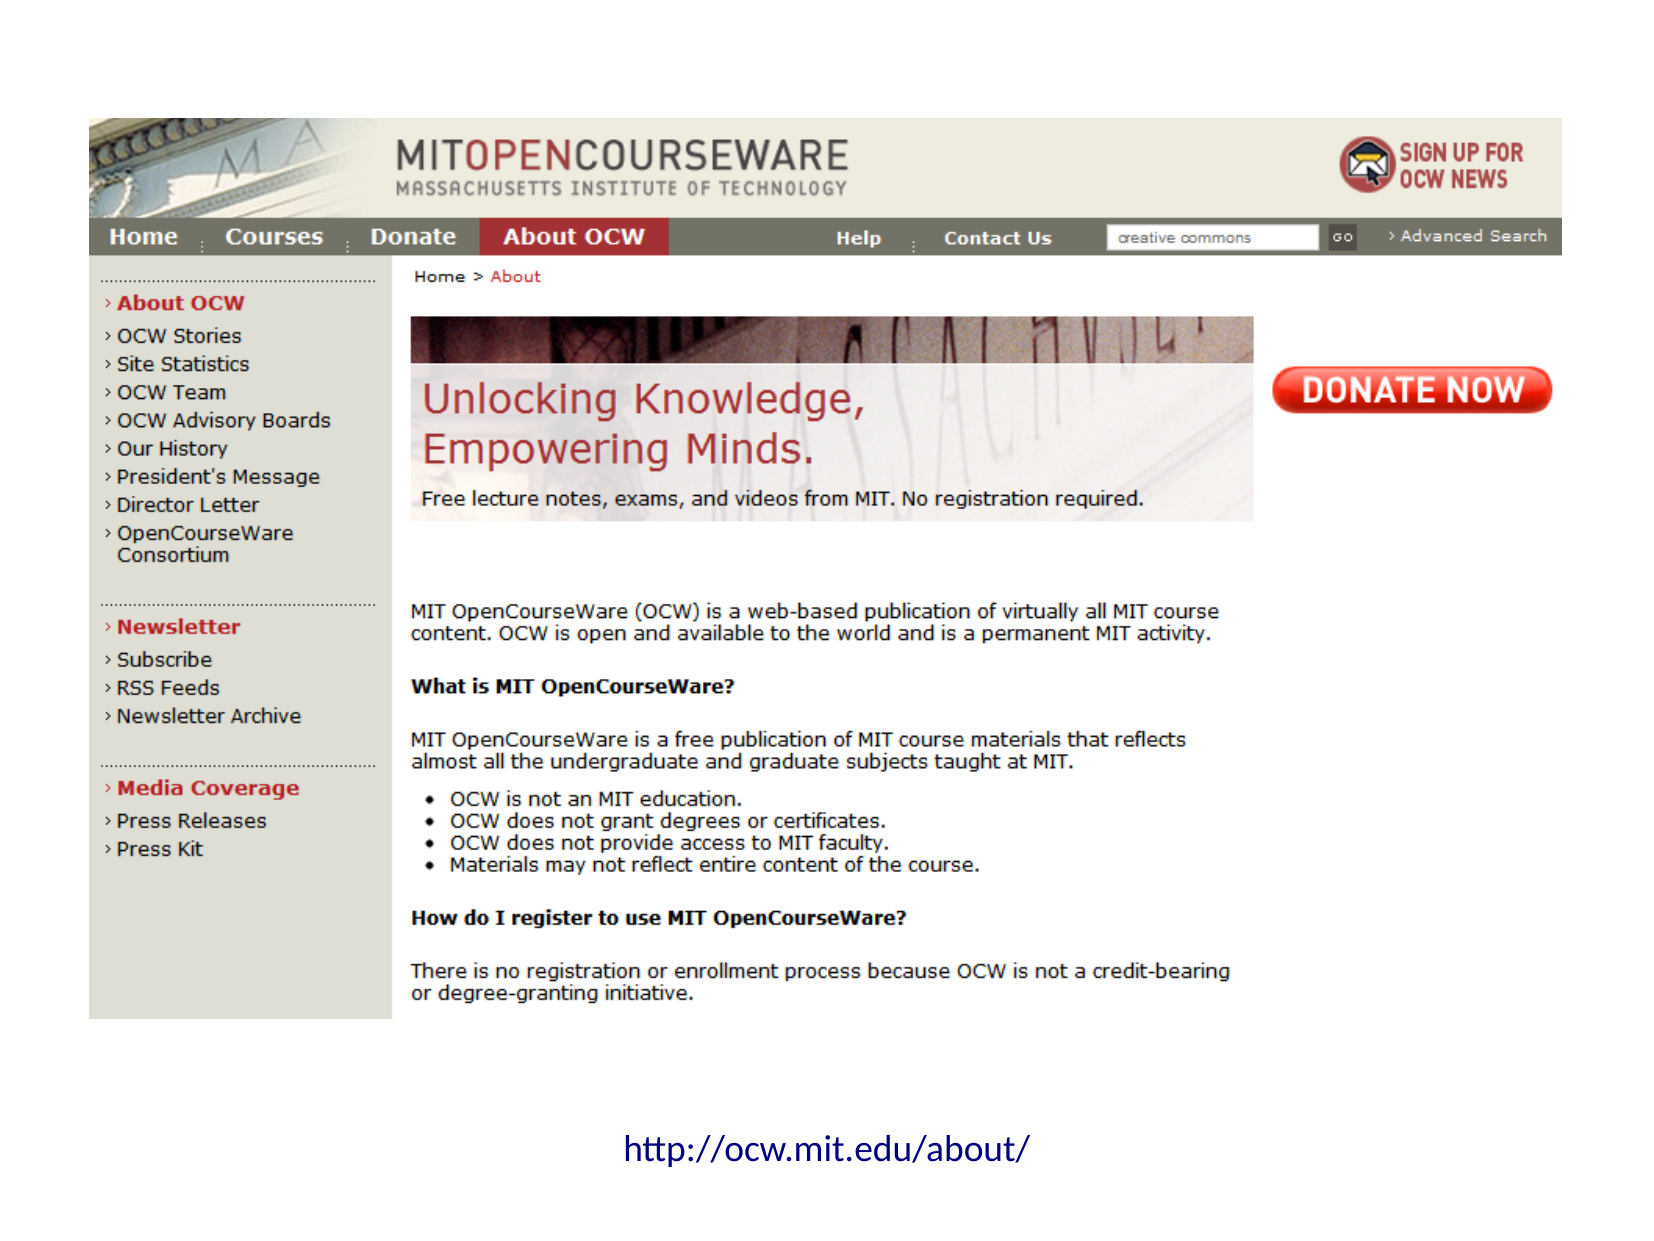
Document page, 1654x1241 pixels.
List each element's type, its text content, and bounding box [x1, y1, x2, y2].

picture [89, 118, 1562, 1019]
title http://ocw.mit.edu/about/ [82, 1122, 1571, 1182]
